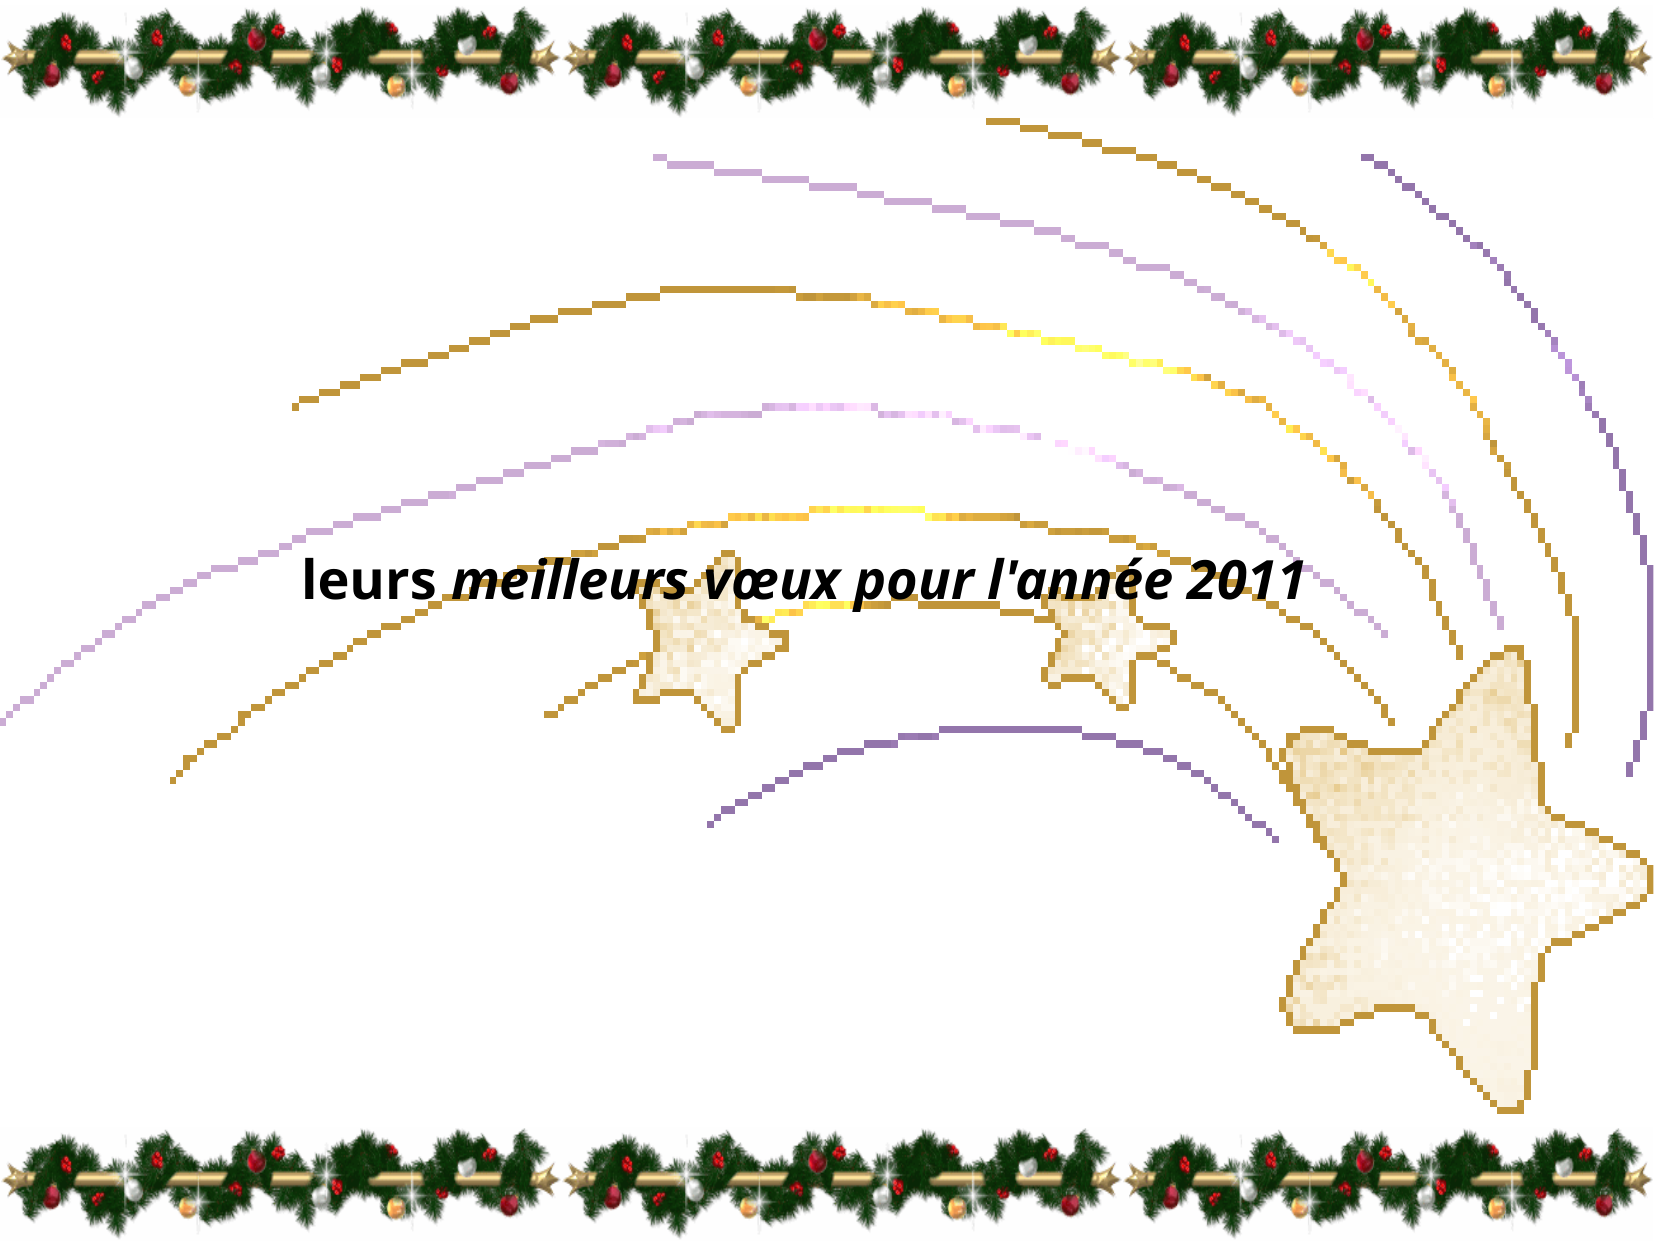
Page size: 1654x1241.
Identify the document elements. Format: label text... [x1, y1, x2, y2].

picture [0, 5, 1654, 1123]
text_box leurs meilleurs vœux pour l'année 2011 [252, 533, 1343, 625]
text_box [177, 326, 1447, 621]
picture [0, 1127, 1654, 1241]
